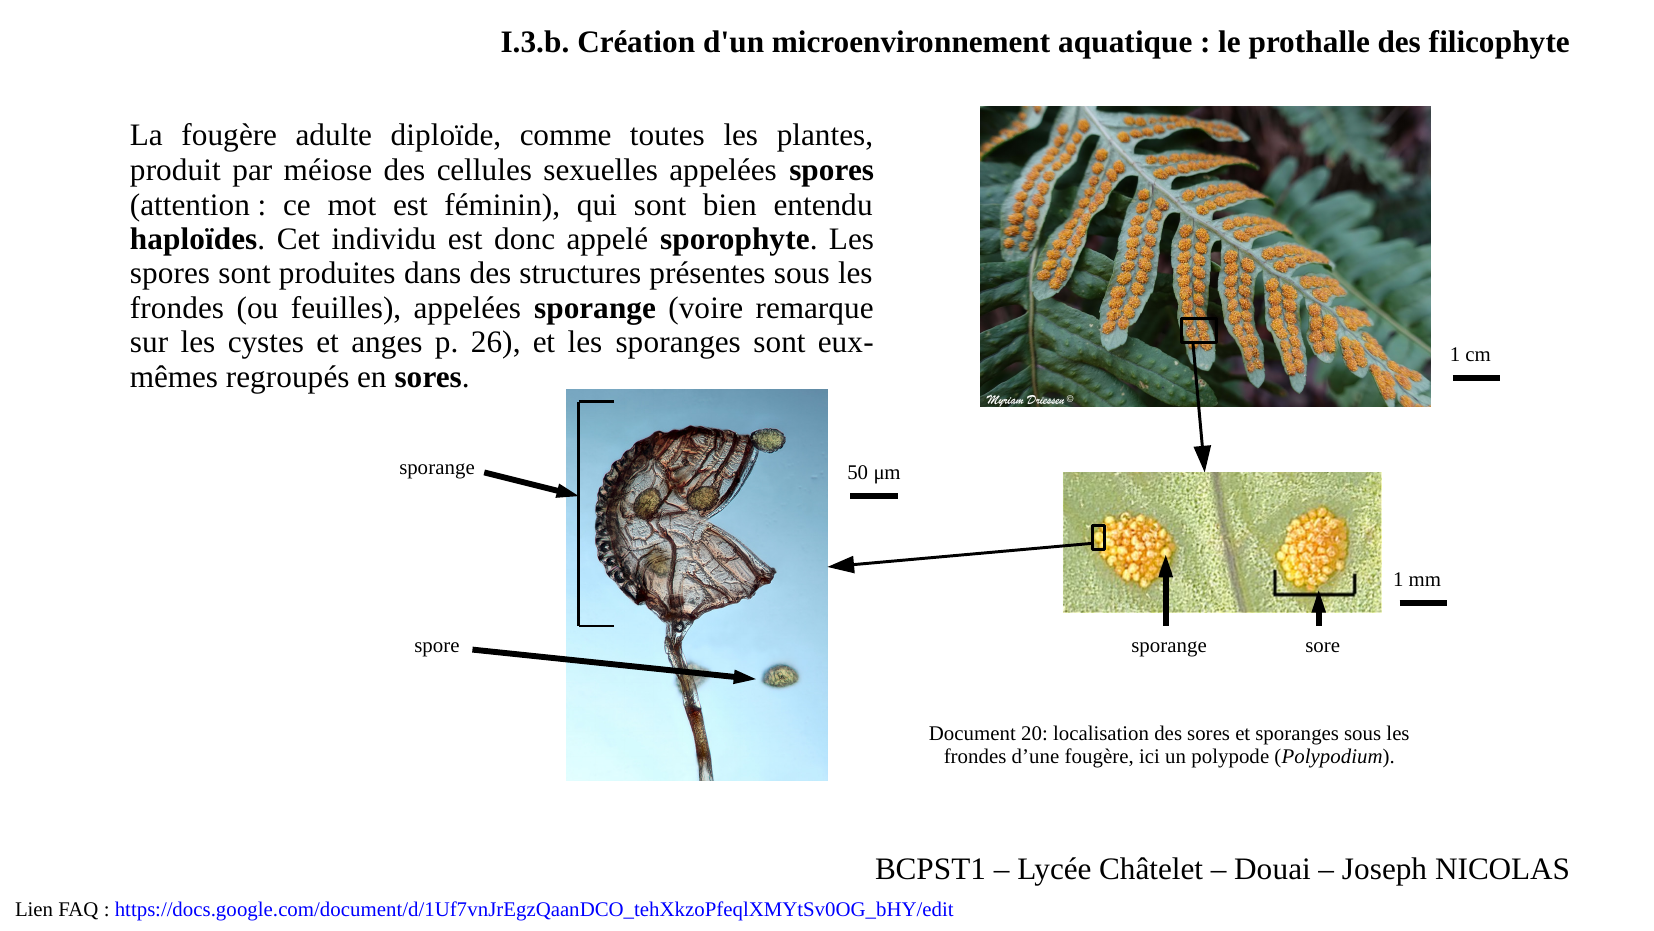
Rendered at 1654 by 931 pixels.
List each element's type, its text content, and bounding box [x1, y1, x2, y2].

picture [566, 389, 828, 781]
text_box La fougère adulte diploïde, comme toutes les plantes, produit par méiose des cellules sexuelles appelées spores (attention : ce mot est féminin), qui sont bien entendu haploïdes. Cet individu est donc appelé sporophyte. Les spores sont produites dans des structures présentes sous les frondes (ou feuilles), appelées sporange (voire remarque sur les cystes et anges p. 26), et les sporanges sont eux-mêmes regroupés en sores. [129, 118, 875, 680]
text_box I.3.b. Création d'un microenvironnement aquatique : le prothalle des filicophyte [165, 5, 1572, 78]
text_box spore [366, 601, 508, 689]
text_box sporange [366, 424, 508, 512]
text_box 1 mm [1381, 568, 1453, 592]
picture [980, 106, 1431, 407]
text_box BCPST1 – Lycée Châtelet – Douai – Joseph NICOLAS [637, 832, 1571, 905]
text_box 50 μm [838, 461, 910, 485]
text_box sore [1251, 601, 1394, 689]
text_box 1 cm [1435, 343, 1506, 367]
text_box Lien FAQ : https://docs.google.com/document/d/1Uf7vnJrEgzQaanDCO_tehXkzoPfeqlXMYtSv0OG_bHY/edit [0, 897, 993, 931]
picture [1062, 472, 1382, 613]
picture [1183, 320, 1215, 341]
picture [1094, 527, 1103, 548]
text_box sporange [1098, 601, 1241, 689]
text_box Document 20: localisation des sores et sporanges sous les frondes d’une fougère, ici un polypode (Polypodium). [897, 687, 1441, 780]
